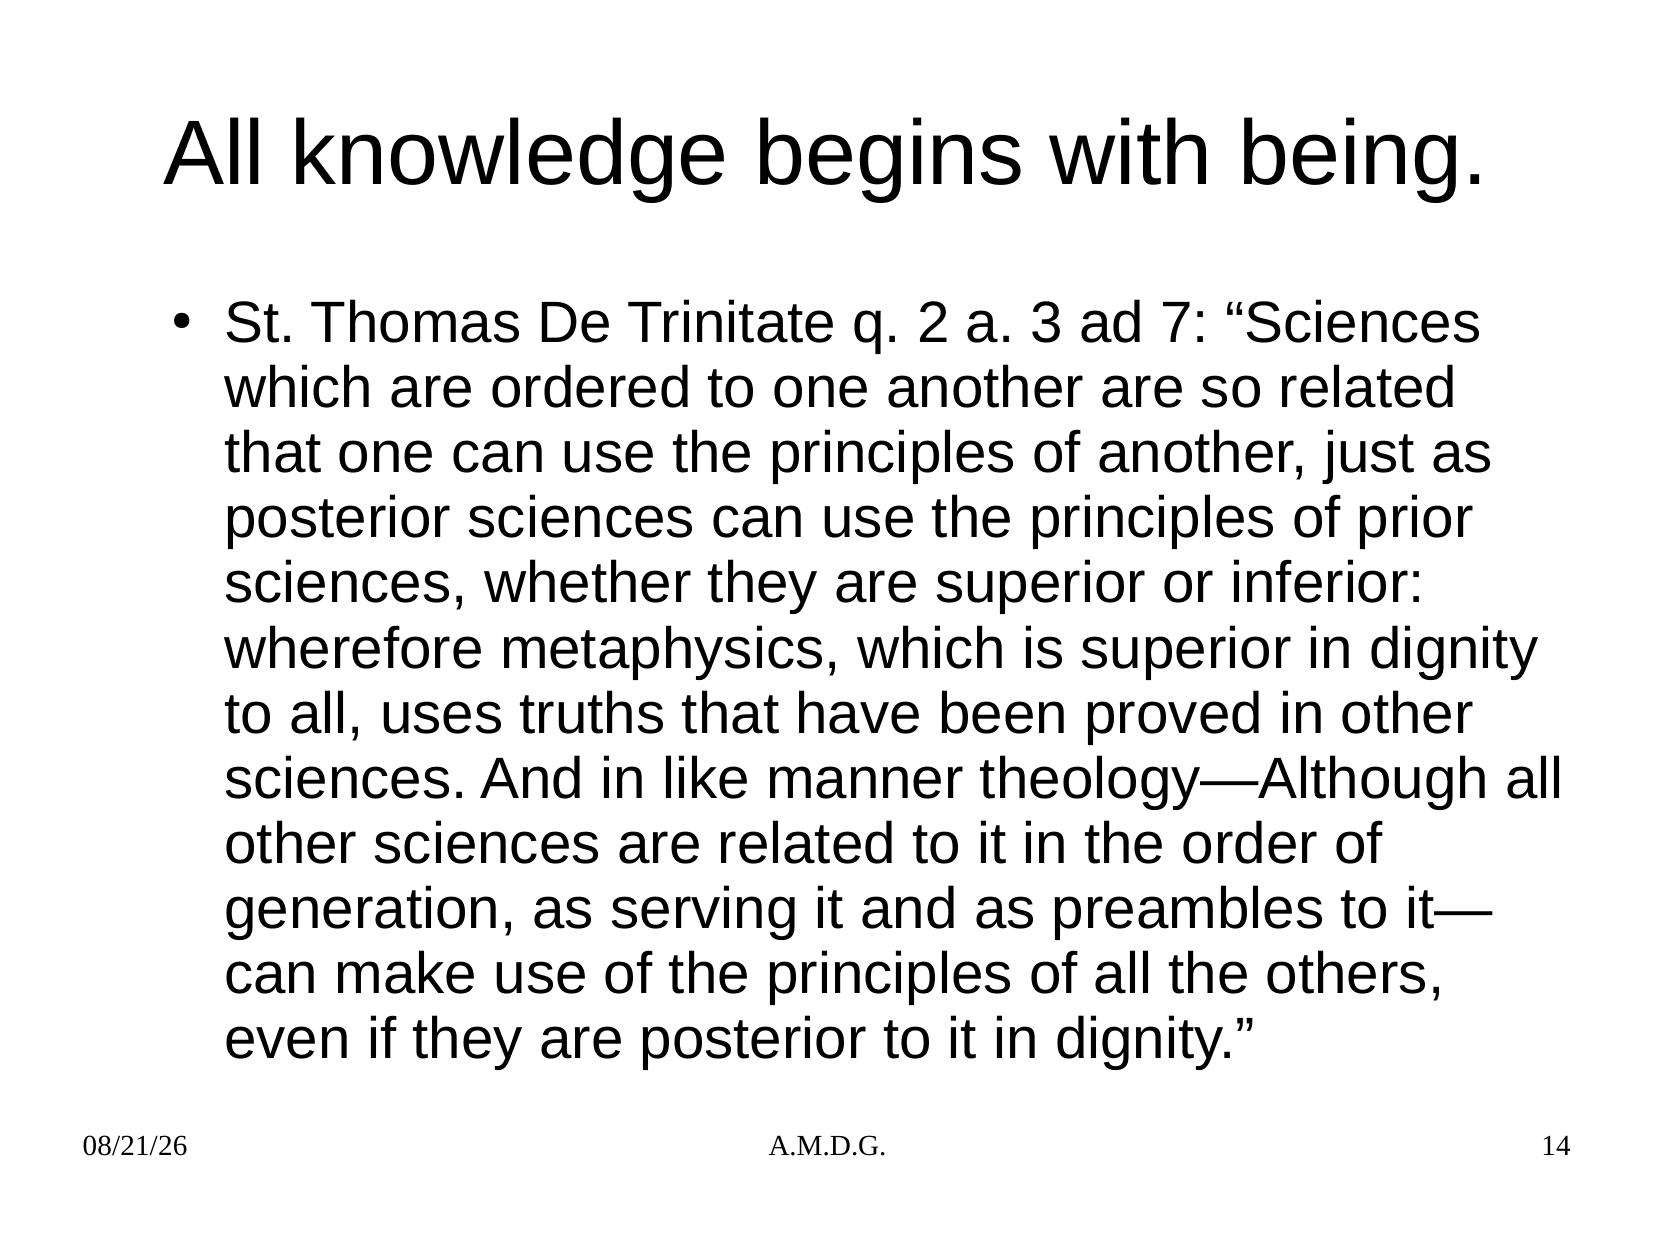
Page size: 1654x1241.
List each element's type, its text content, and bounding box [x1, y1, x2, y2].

list St. Thomas De Trinitate q. 2 a. 3 ad 7: “Sciences which are ordered to one another are so related that one can use the principles of another, just as posterior sciences can use the principles of prior sciences, whether they are superior or inferior: wherefore metaphysics, which is superior in dignity to all, uses truths that have been proved in other sciences. And in like manner theology—Although all other sciences are related to it in the order of generation, as serving it and as preambles to it—can make use of the principles of all the others, even if they are posterior to it in dignity.” [82, 290, 1571, 1109]
title All knowledge begins with being. [82, 49, 1571, 257]
